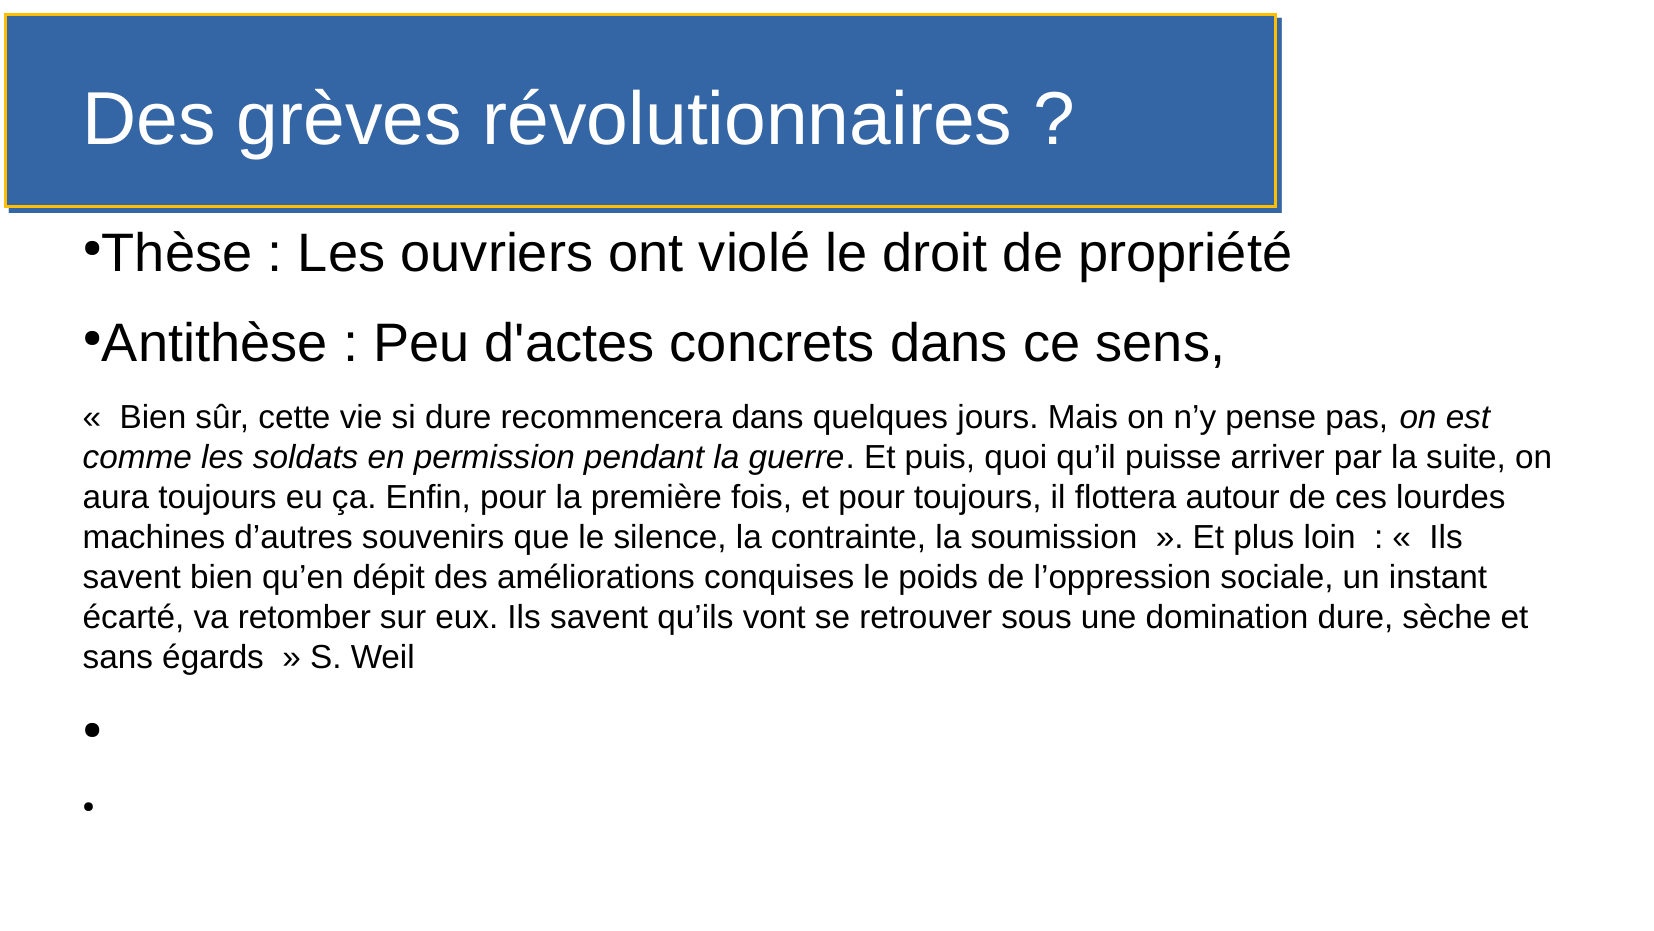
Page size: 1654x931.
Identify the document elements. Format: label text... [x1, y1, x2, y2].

list Thèse : Les ouvriers ont violé le droit de propriété Antithèse : Peu d'actes concrets dans ce sens, « Bien sûr, cette vie si dure recommencera dans quelques jours. Mais on n’y pense pas, on est comme les soldats en permission pendant la guerre. Et puis, quoi qu’il puisse arriver par la suite, on aura toujours eu ça. Enfin, pour la première fois, et pour toujours, il flottera autour de ces lourdes machines d’autres souvenirs que le silence, la contrainte, la soumission ». Et plus loin : « Ils savent bien qu’en dépit des améliorations conquises le poids de l’oppression sociale, un instant écarté, va retomber sur eux. Ils savent qu’ils vont se retrouver sous une domination dure, sèche et sans égards » S. Weil [82, 217, 1571, 931]
title Des grèves révolutionnaires ? [82, 37, 1571, 193]
